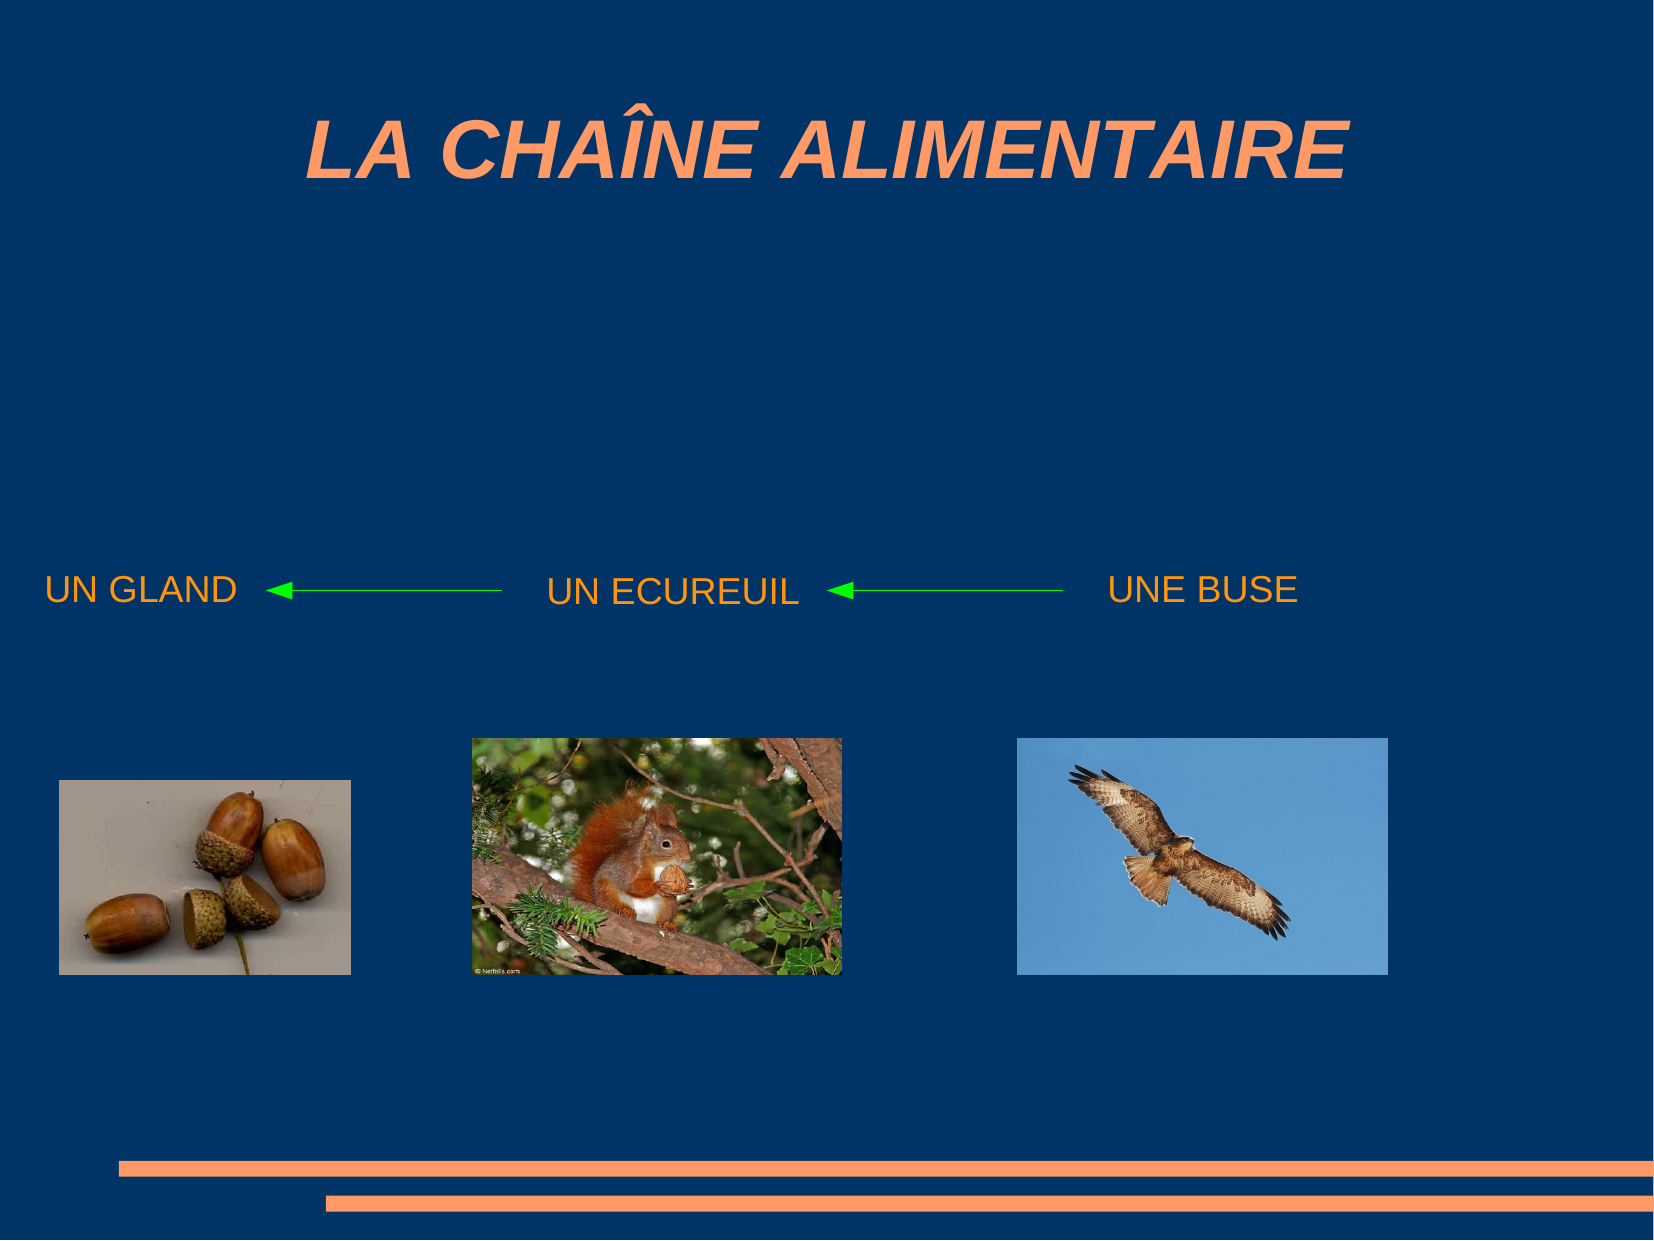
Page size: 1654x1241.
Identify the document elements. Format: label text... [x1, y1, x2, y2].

text_box UN ECUREUIL [531, 563, 857, 621]
text_box UN GLAND [29, 561, 355, 618]
picture [1017, 738, 1388, 975]
title LA CHAÎNE ALIMENTAIRE [121, 53, 1534, 246]
text_box UNE BUSE [1092, 561, 1418, 618]
picture [59, 780, 351, 975]
picture [472, 738, 842, 975]
